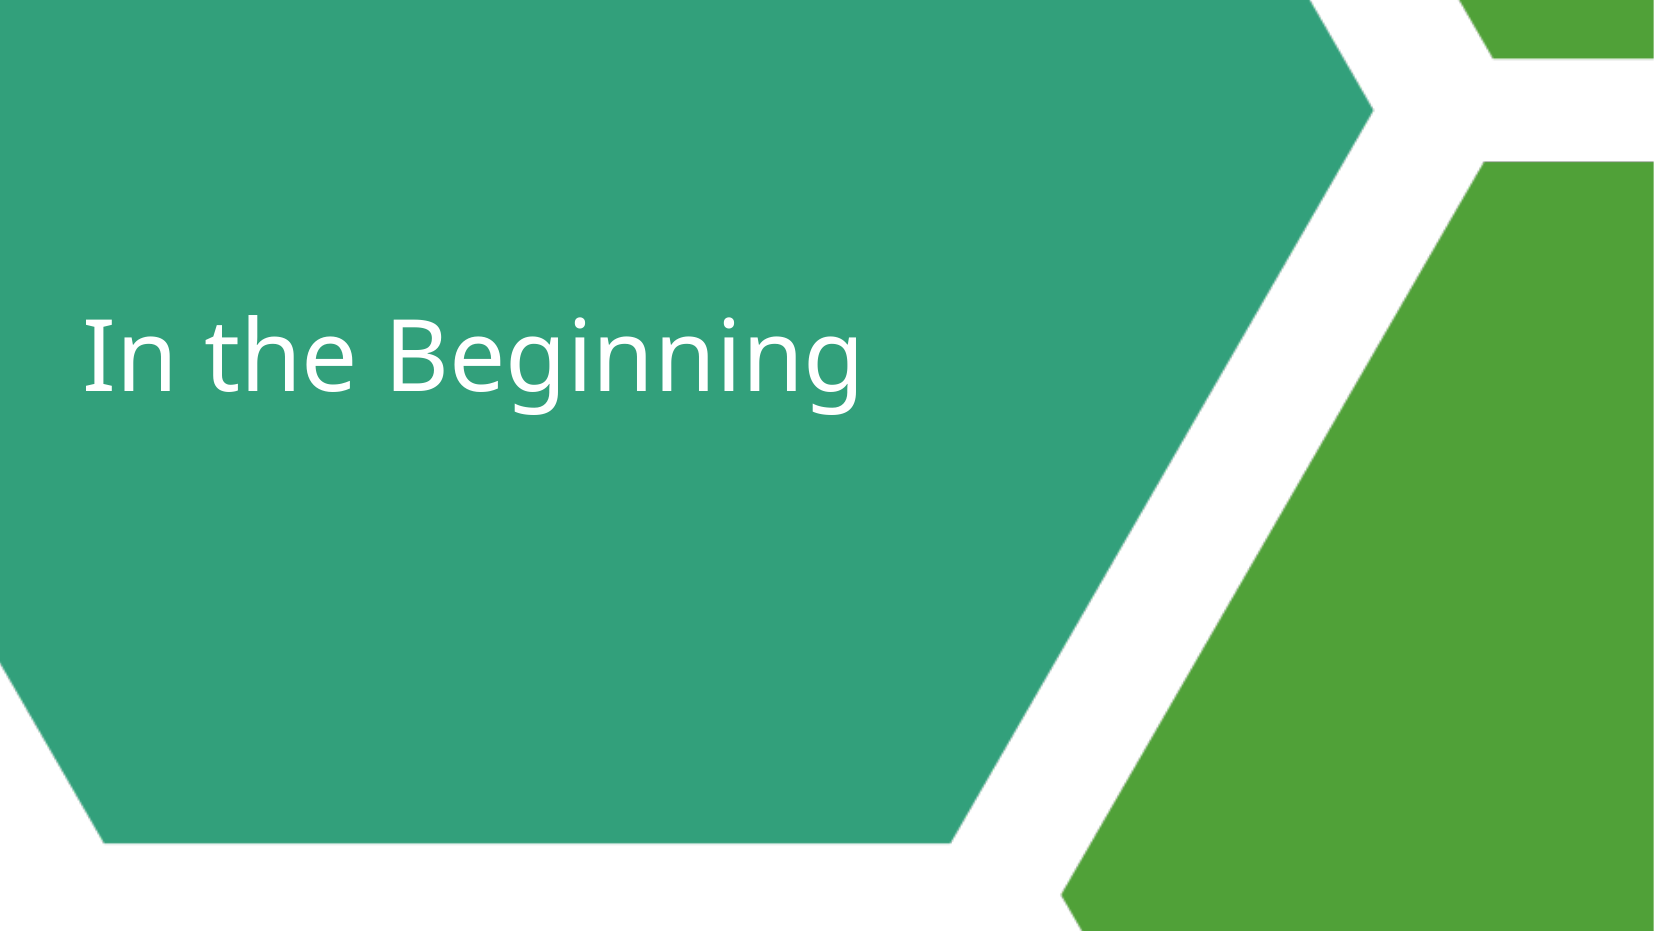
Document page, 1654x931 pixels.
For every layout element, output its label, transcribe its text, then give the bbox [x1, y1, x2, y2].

title In the Beginning [82, 219, 1218, 486]
picture [0, 0, 1654, 931]
